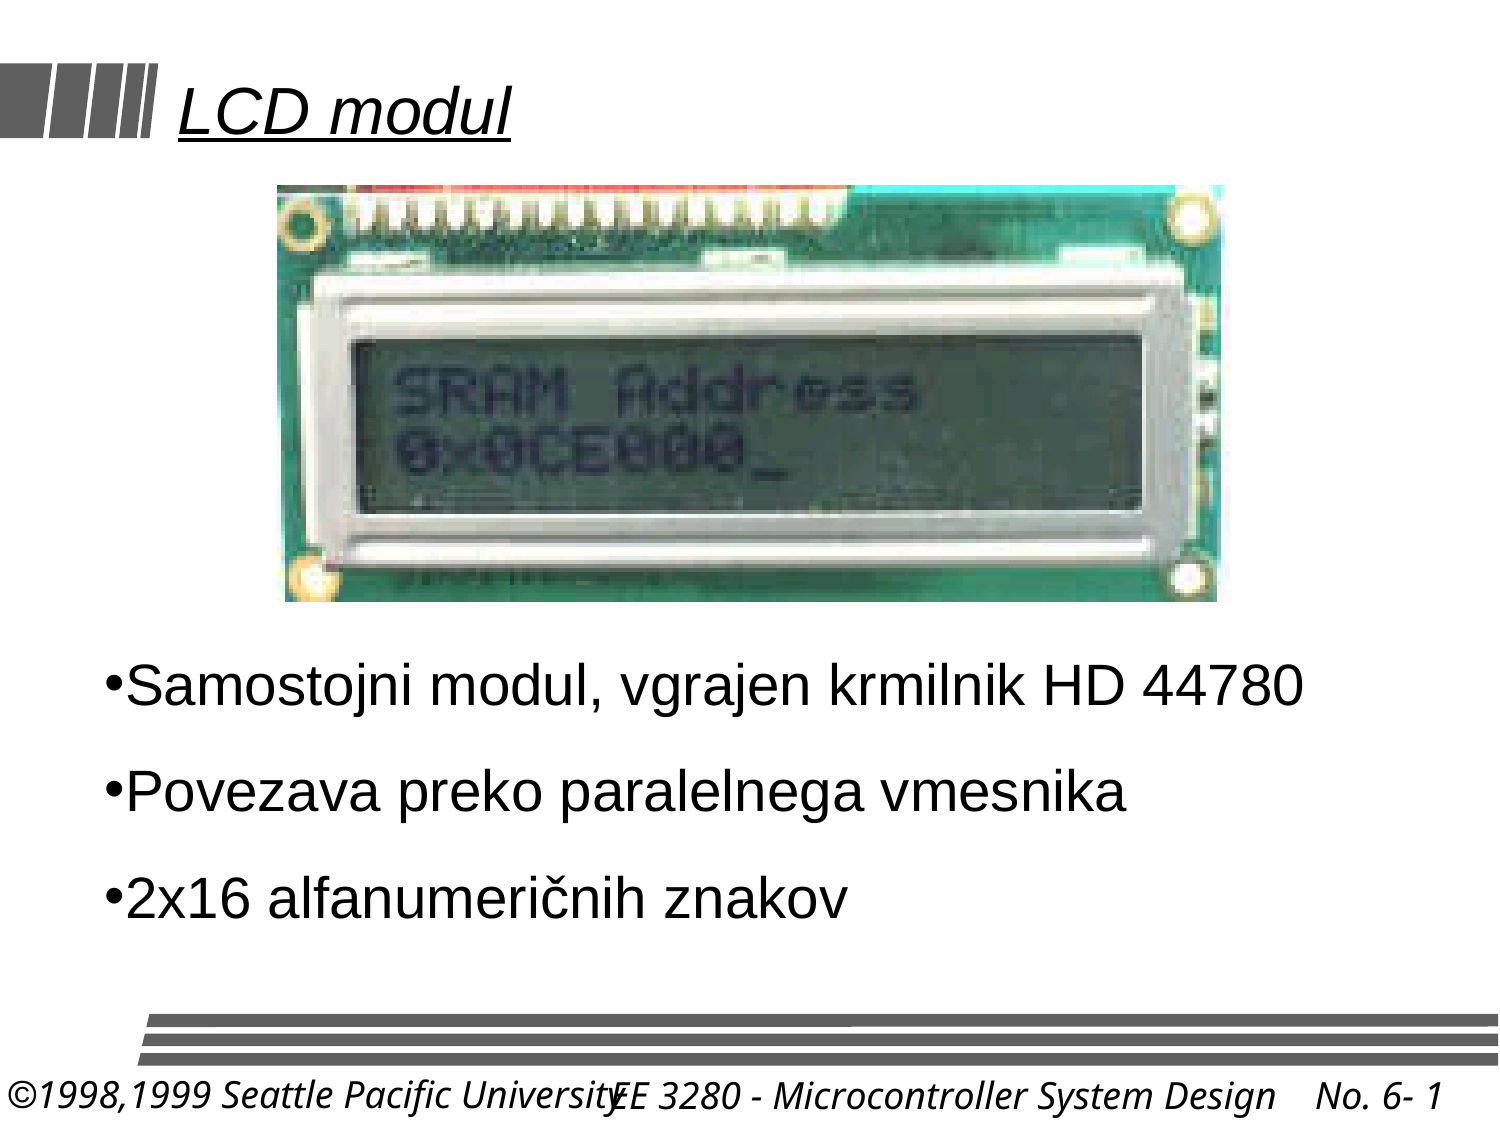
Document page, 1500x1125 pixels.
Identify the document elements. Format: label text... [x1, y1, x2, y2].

text_box Samostojni modul, vgrajen krmilnik HD 44780 Povezava preko paralelnega vmesnika 2x16 alfanumeričnih znakov [89, 639, 1409, 938]
picture [277, 185, 1230, 602]
text_box LCD modul [162, 60, 601, 154]
